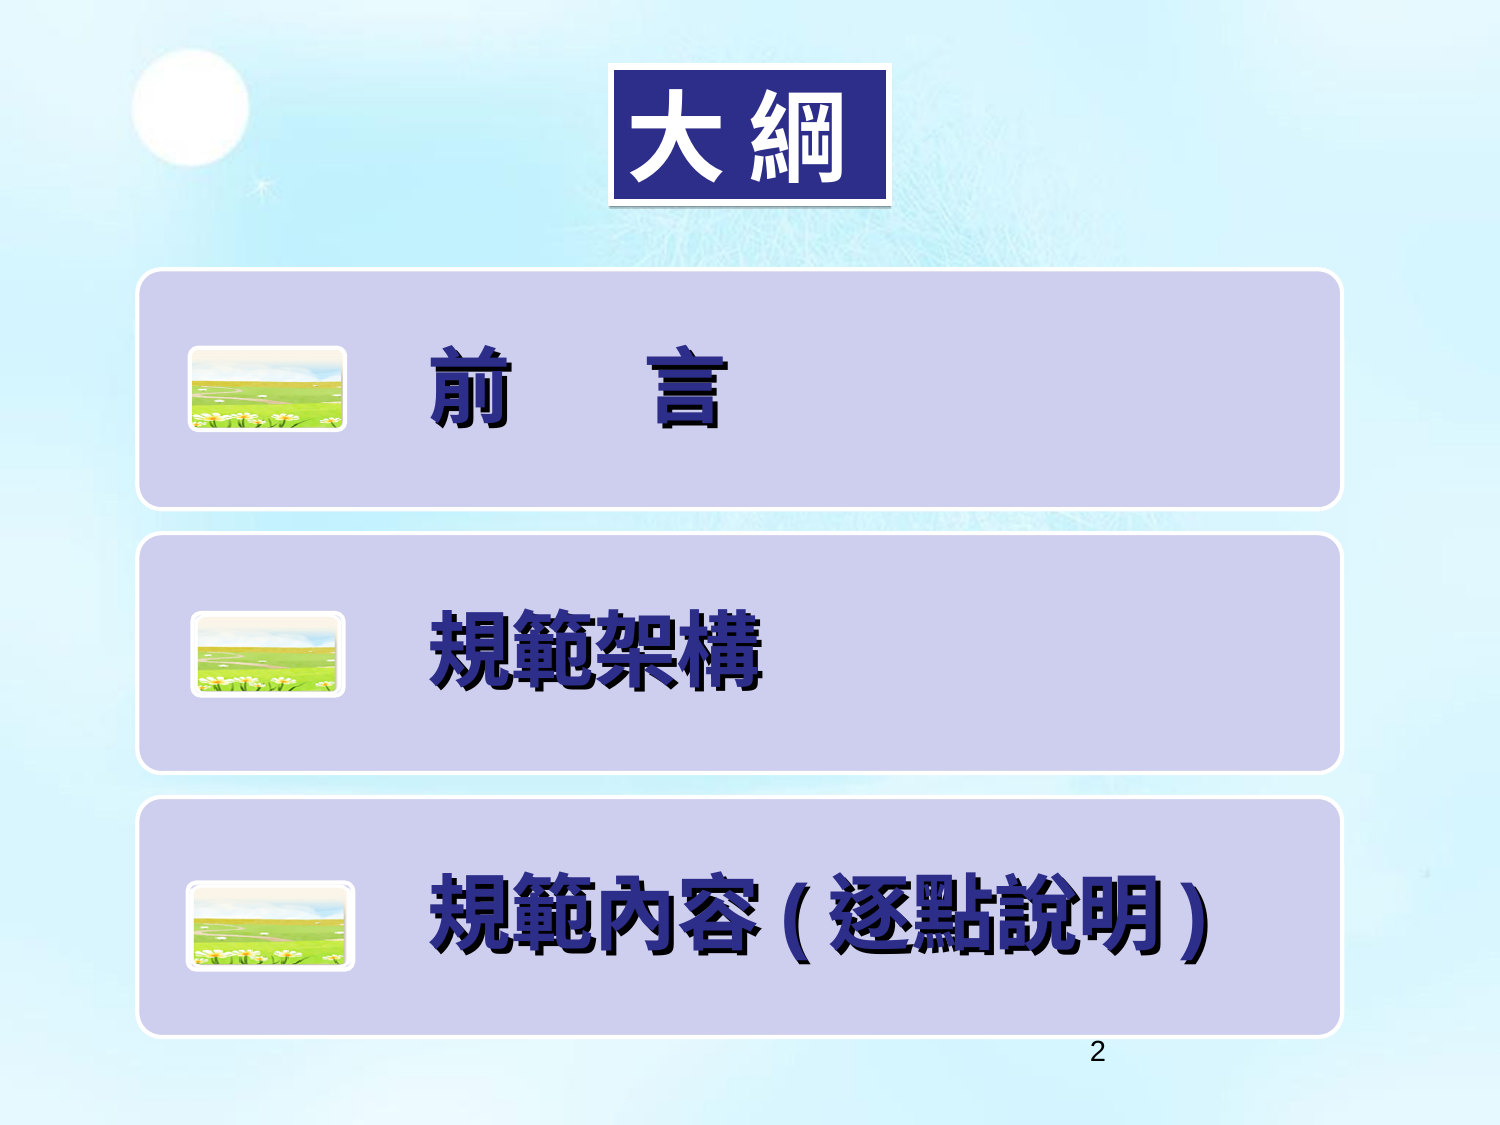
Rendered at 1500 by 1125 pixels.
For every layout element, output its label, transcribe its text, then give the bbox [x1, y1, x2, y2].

picture [0, 0, 1500, 1125]
text_box 規範內容(逐點說明) [137, 797, 1343, 1037]
text_box [192, 612, 344, 696]
title 大 綱 [611, 66, 889, 203]
text_box [189, 347, 346, 430]
text_box [187, 882, 354, 970]
text_box 前 言 [137, 269, 1343, 510]
text_box 2 [1074, 1024, 1426, 1103]
text_box 規範架構 [137, 533, 1343, 774]
